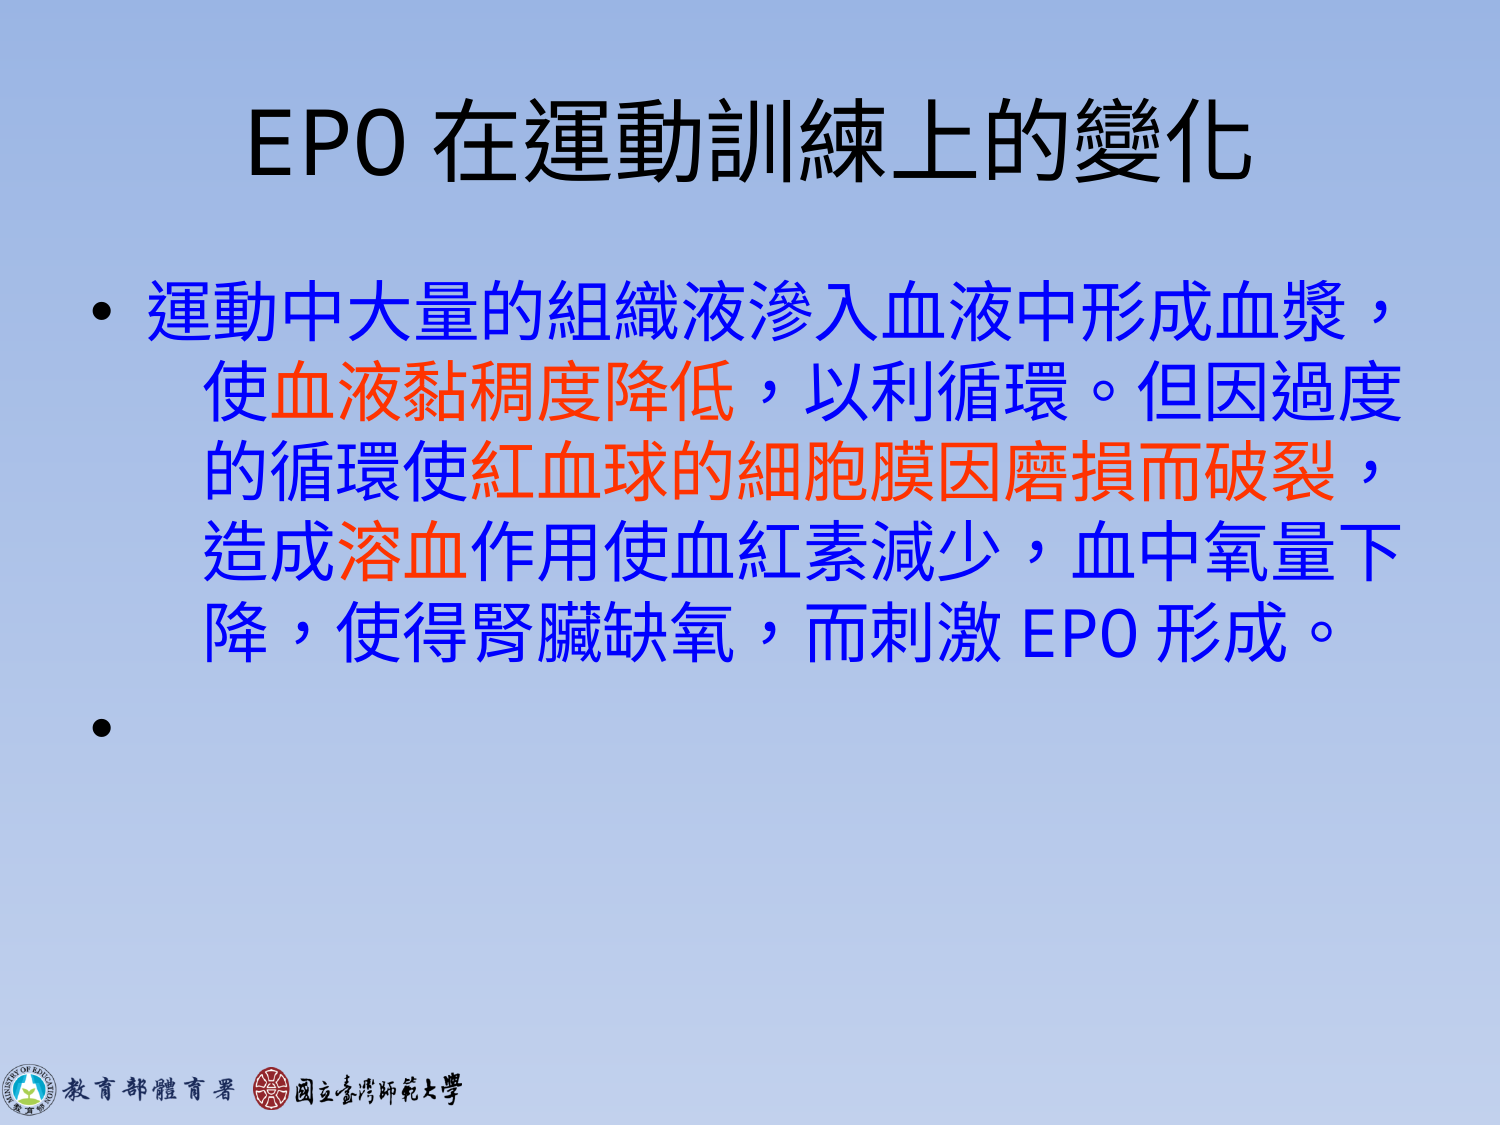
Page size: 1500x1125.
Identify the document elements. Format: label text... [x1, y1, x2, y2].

title EPO在運動訓練上的變化 [75, 45, 1426, 233]
list 運動中大量的組織液滲入血液中形成血漿，使血液黏稠度降低，以利循環。但因過度的循環使紅血球的細胞膜因磨損而破裂，造成溶血作用使血紅素減少，血中氧量下降，使得腎臟缺氧，而刺激EPO形成。 [75, 262, 1426, 1005]
